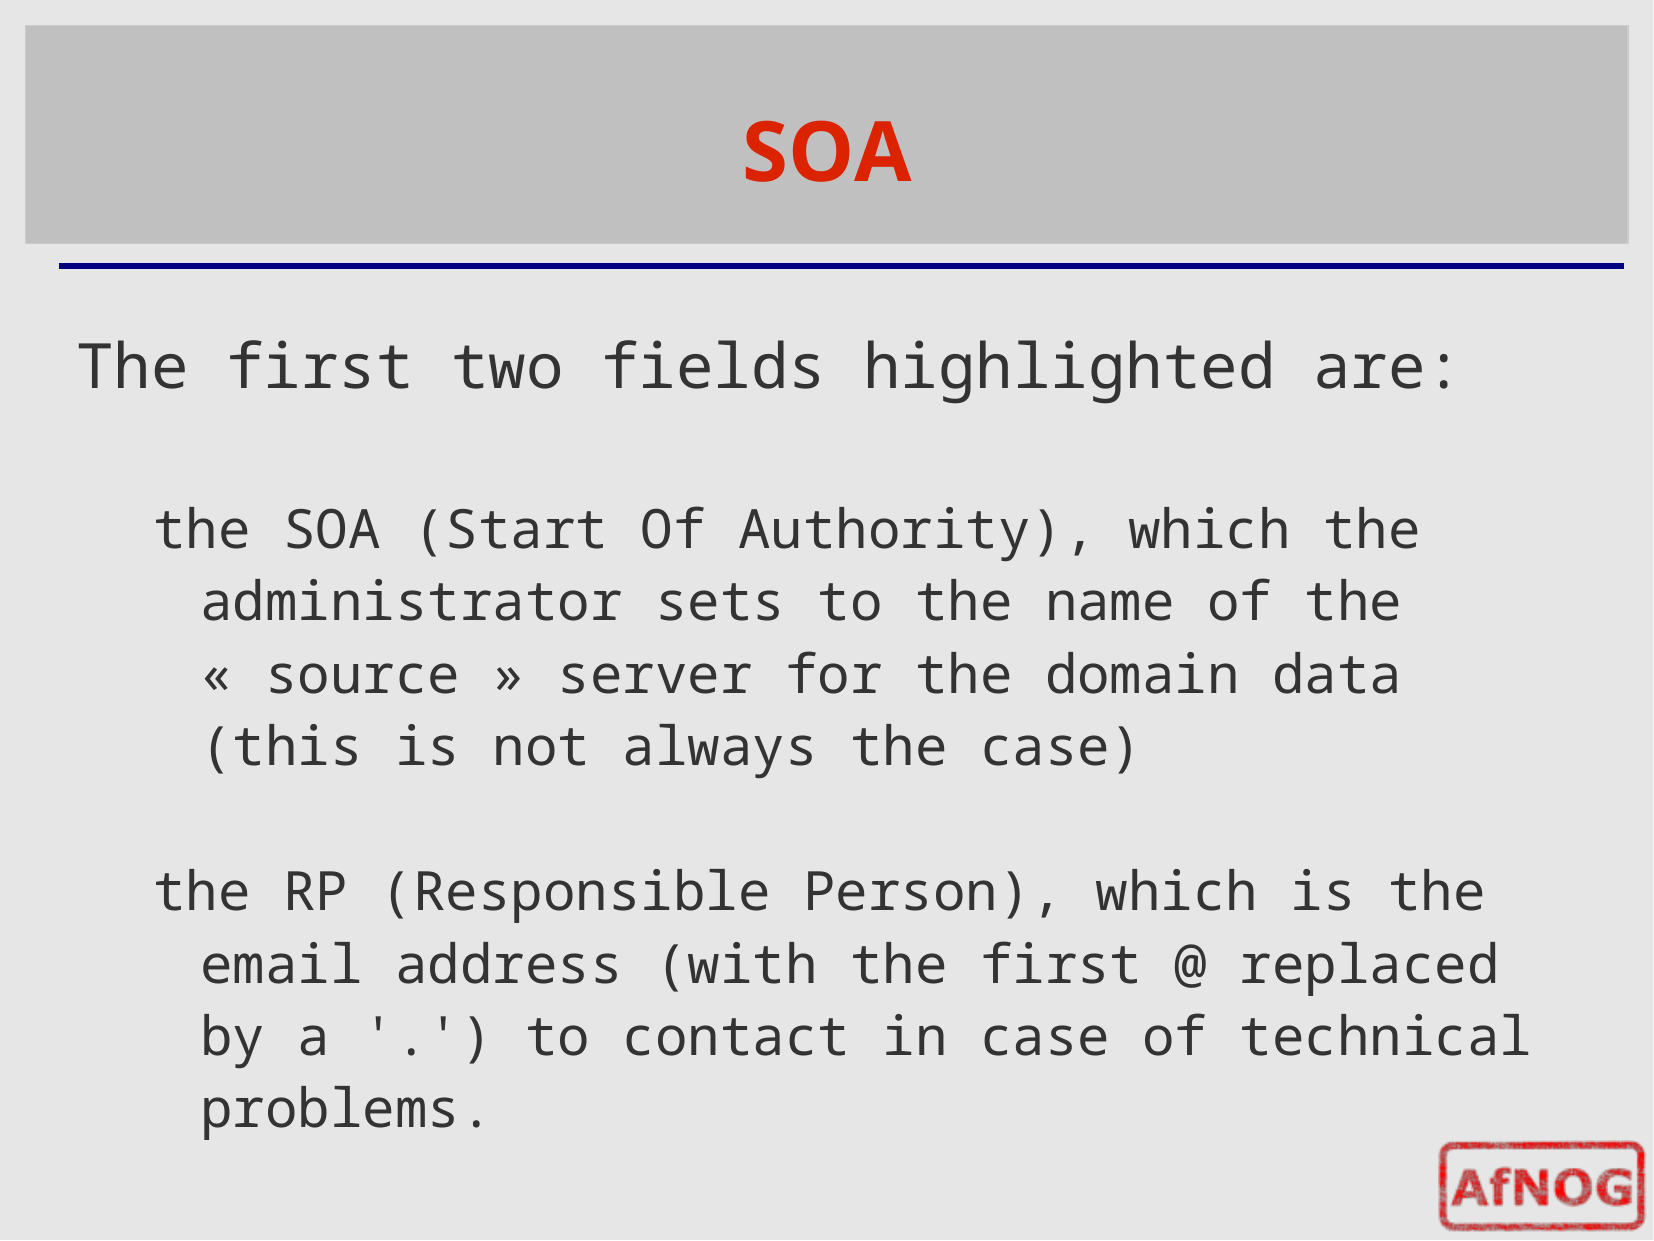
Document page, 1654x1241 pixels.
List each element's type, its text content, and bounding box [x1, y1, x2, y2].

list The first two fields highlighted are: the SOA (Start Of Authority), which the administrator sets to the name of the « source » server for the domain data (this is not always the case) the RP (Responsible Person), which is the email address (with the first @ replaced by a '.') to contact in case of technical problems. [59, 322, 1595, 1132]
picture [1437, 1139, 1648, 1235]
title SOA [121, 46, 1534, 254]
